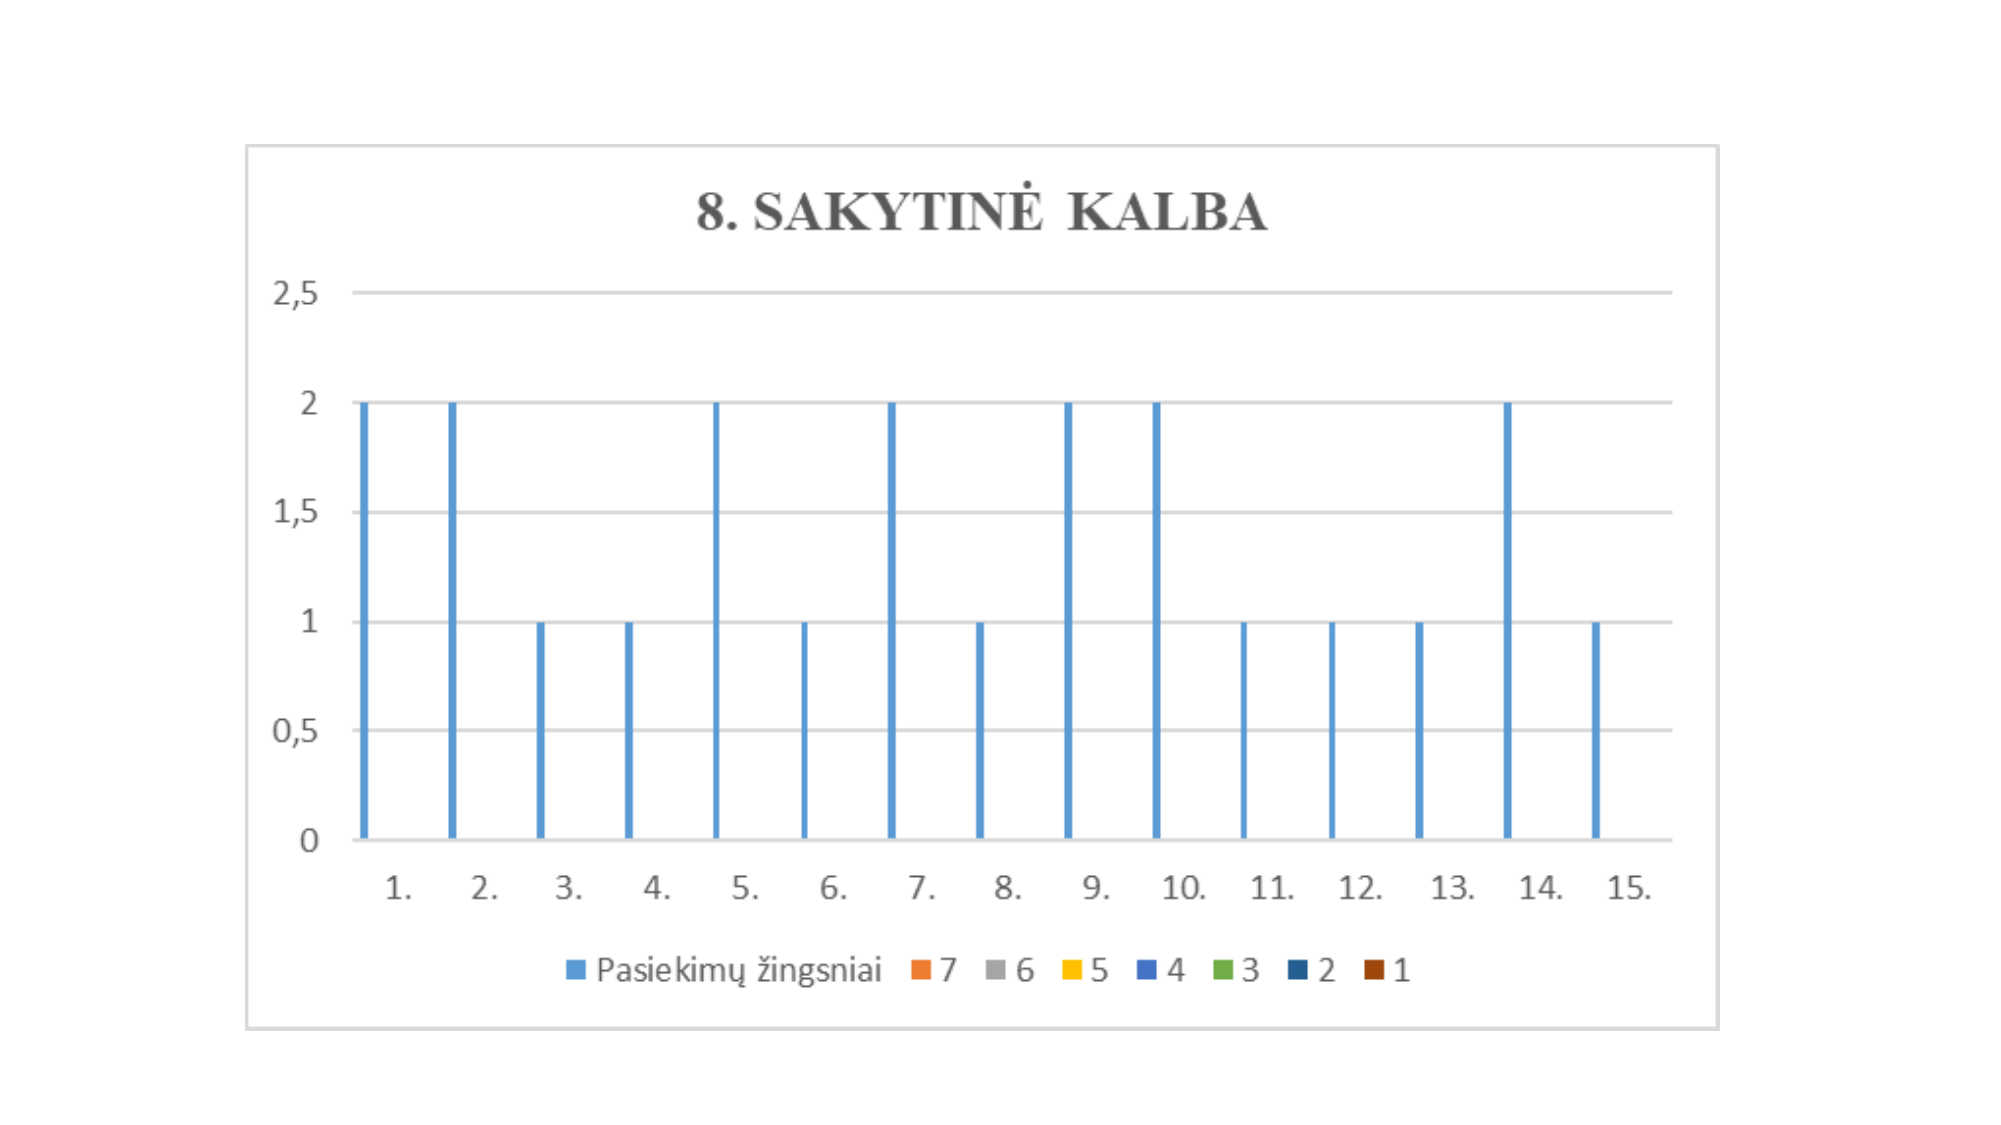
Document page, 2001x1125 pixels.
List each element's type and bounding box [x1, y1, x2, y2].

picture [245, 144, 1720, 1031]
